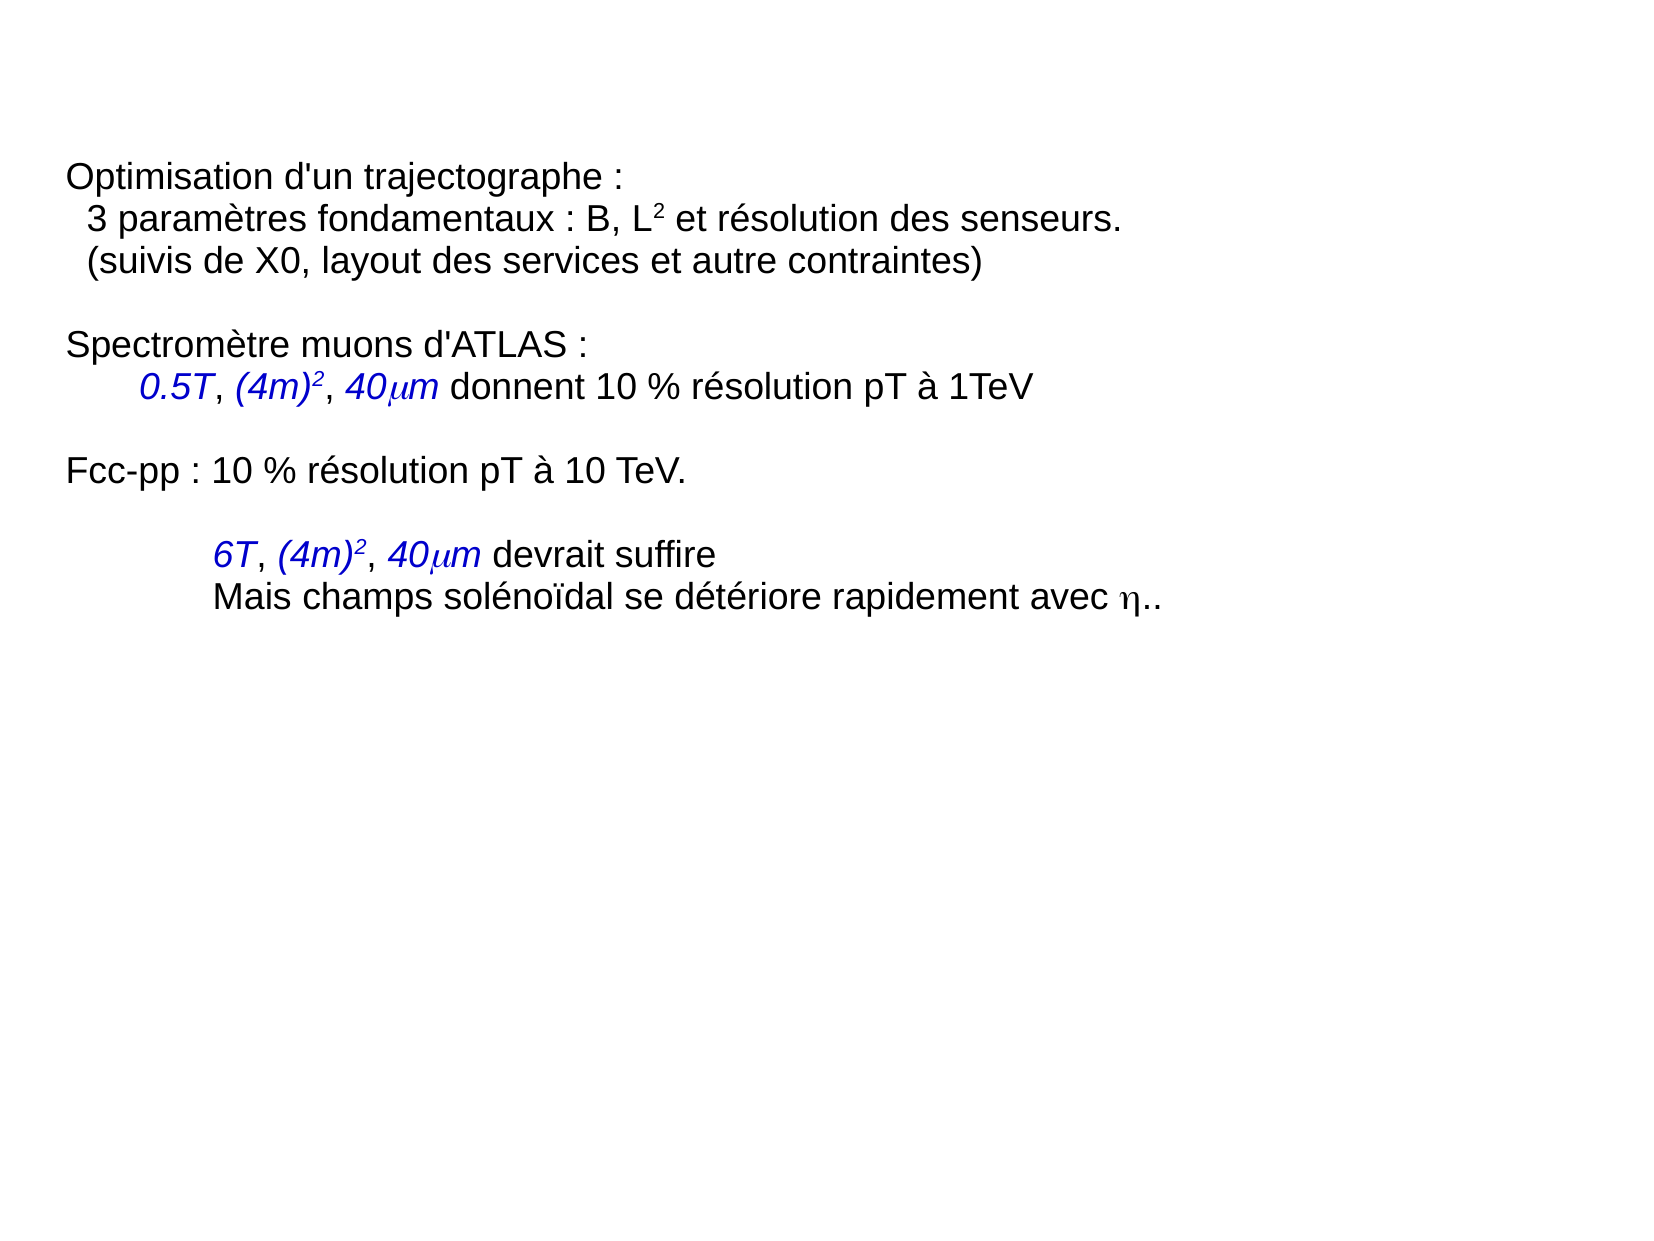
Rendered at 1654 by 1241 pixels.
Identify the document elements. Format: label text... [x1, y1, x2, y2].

text_box Optimisation d'un trajectographe : 3 paramètres fondamentaux : B, L2 et résolution des senseurs. (suivis de X0, layout des services et autre contraintes) Spectromètre muons d'ATLAS : 0.5T, (4m)2, 40mm donnent 10 % résolution pT à 1TeV Fcc-pp : 10 % résolution pT à 10 TeV. 6T, (4m)2, 40mm devrait suffire Mais champs solénoïdal se détériore rapidement avec h.. [50, 147, 1178, 646]
